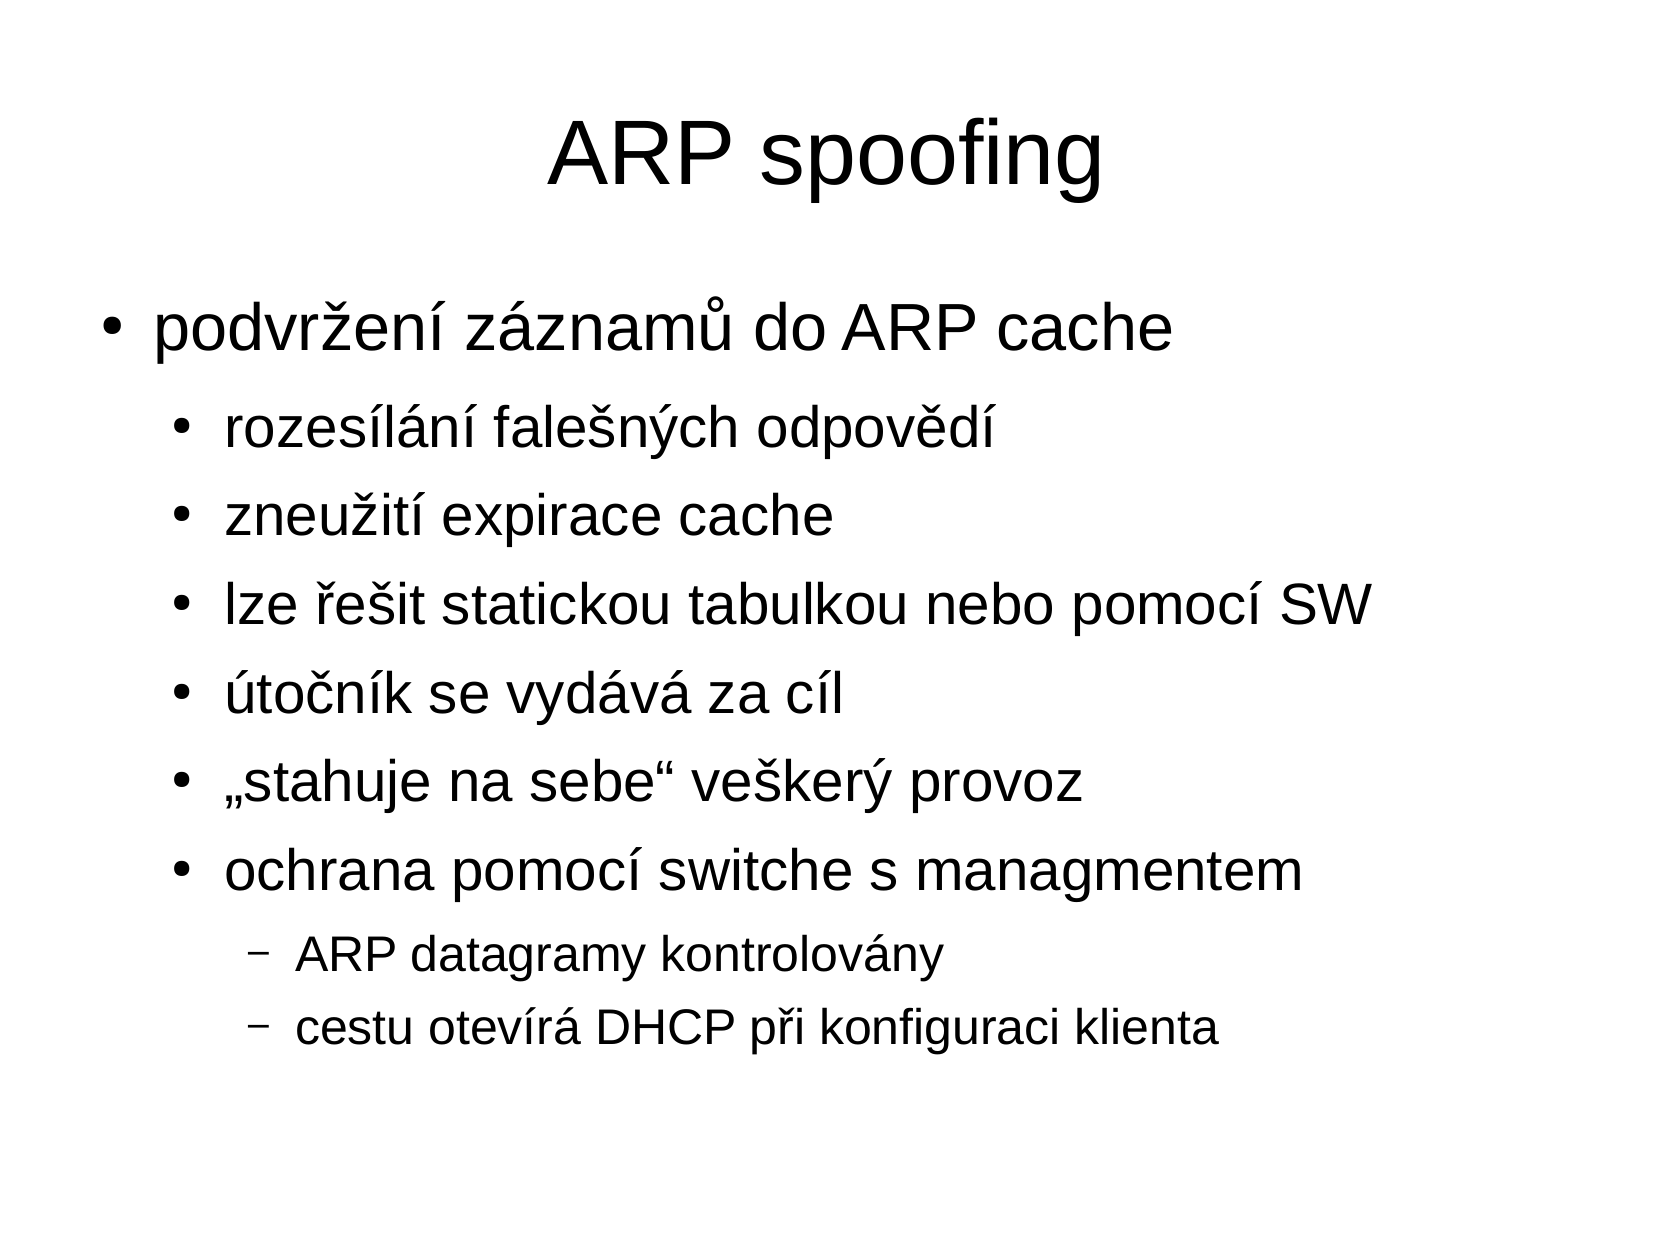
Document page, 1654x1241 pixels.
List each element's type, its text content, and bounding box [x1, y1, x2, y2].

list podvržení záznamů do ARP cache rozesílání falešných odpovědí zneužití expirace cache lze řešit statickou tabulkou nebo pomocí SW útočník se vydává za cíl „stahuje na sebe“ veškerý provoz ochrana pomocí switche s managmentem ARP datagramy kontrolovány cestu otevírá DHCP při konfiguraci klienta [82, 290, 1571, 1094]
title ARP spoofing [82, 56, 1571, 250]
